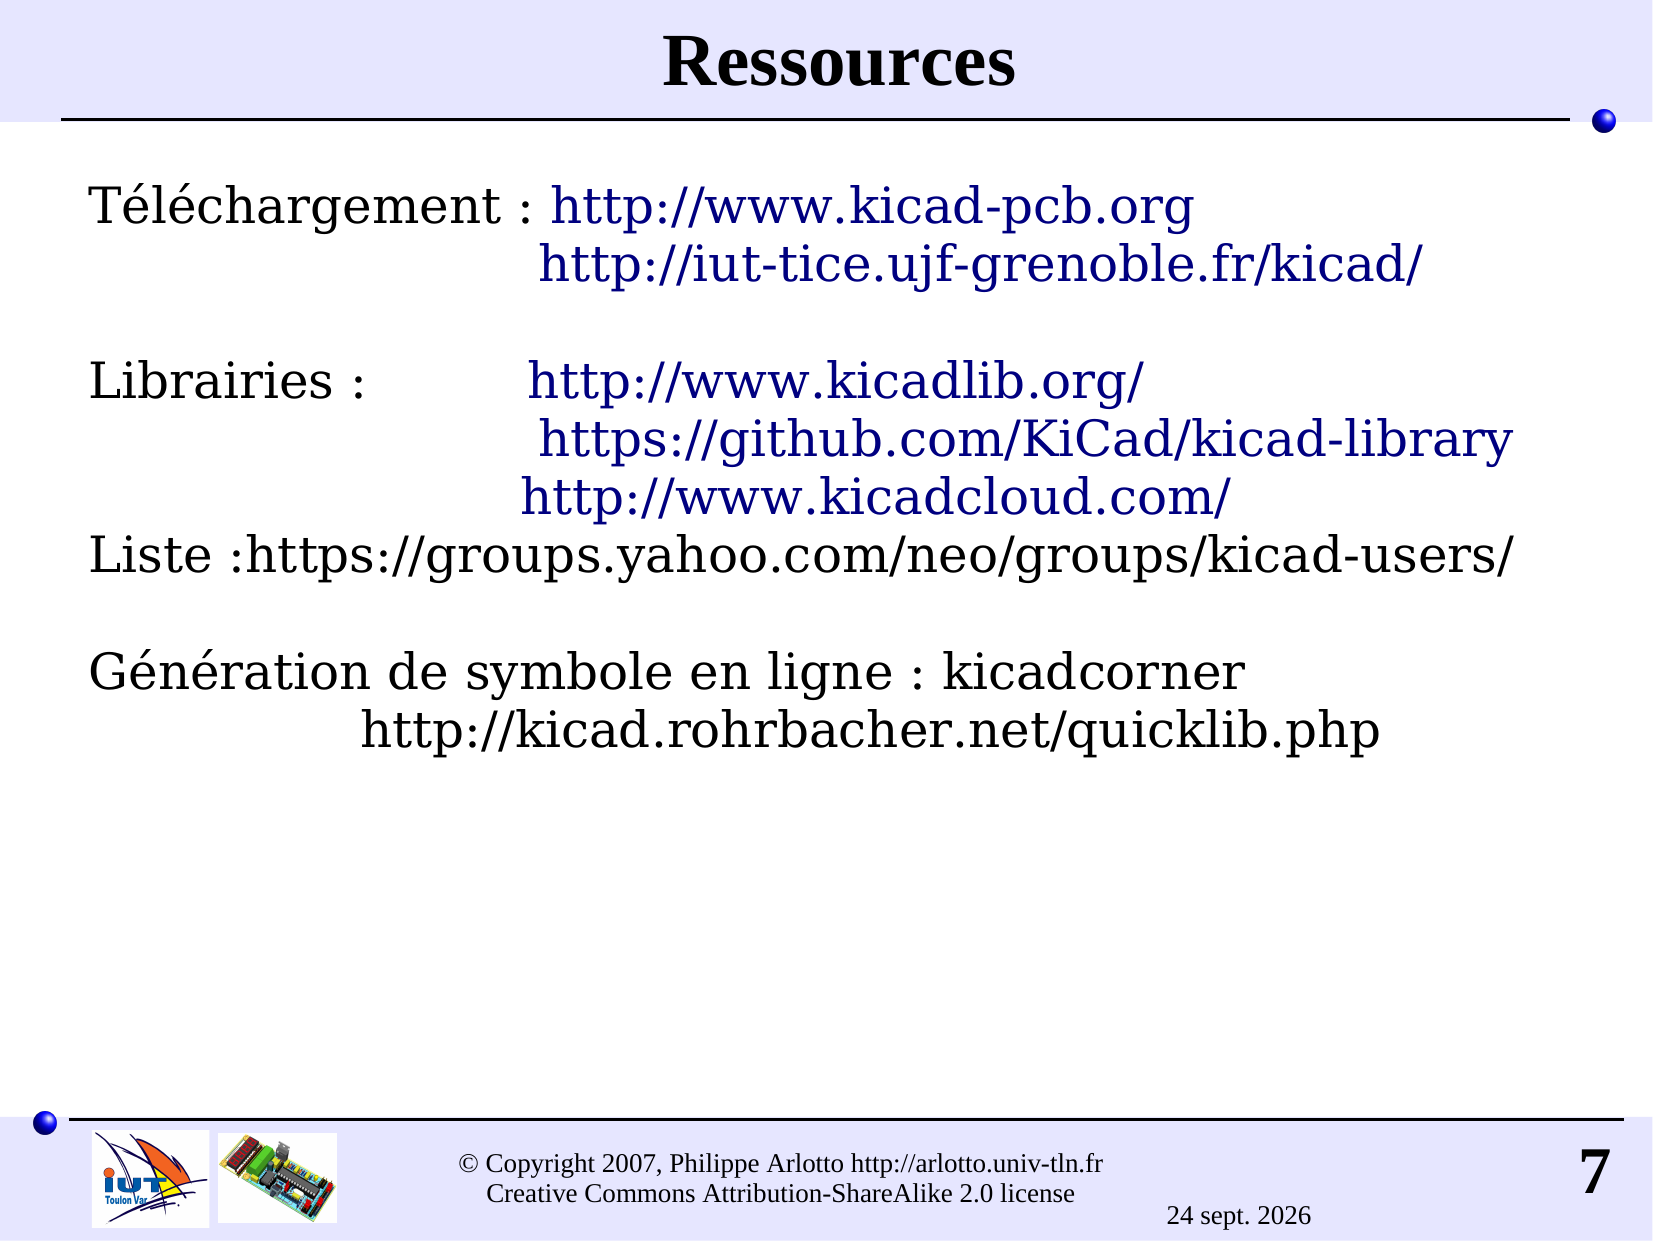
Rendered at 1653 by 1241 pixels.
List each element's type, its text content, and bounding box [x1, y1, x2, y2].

picture [218, 1133, 337, 1223]
text_box Téléchargement : http://www.kicad-pcb.org http://iut-tice.ujf-grenoble.fr/kicad/ Librairies : http://www.kicadlib.org/ https://github.com/KiCad/kicad-library http://www.kicadcloud.com/ Liste :https://groups.yahoo.com/neo/groups/kicad-users/ Génération de symbole en ligne : kicadcorner http://kicad.rohrbacher.net/quicklib.php [88, 177, 1515, 935]
title Ressources [95, 11, 1585, 110]
